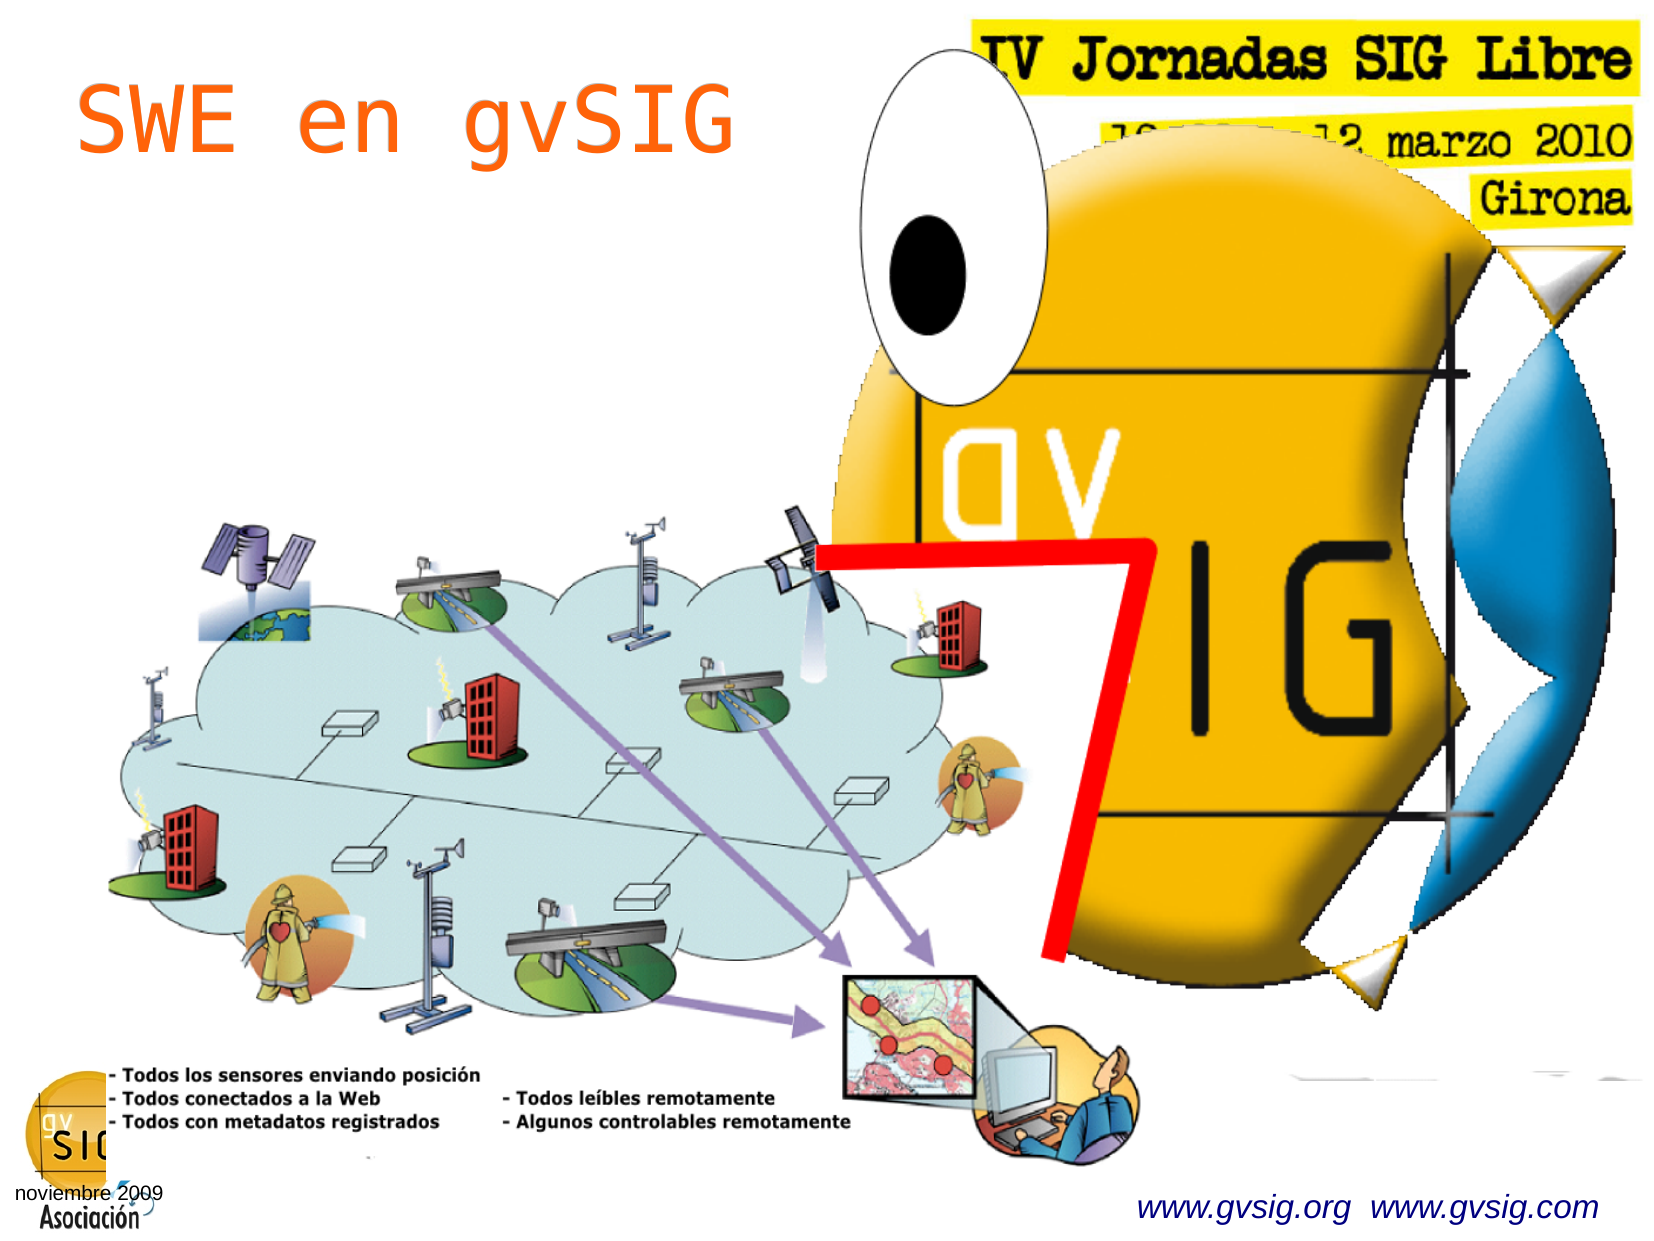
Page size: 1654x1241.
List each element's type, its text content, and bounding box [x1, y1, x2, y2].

text_box noviembre 2009 [0, 1171, 207, 1213]
picture [0, 0, 1654, 1182]
text_box SWE en gvSIG [59, 59, 1471, 182]
picture [0, 1213, 178, 1241]
